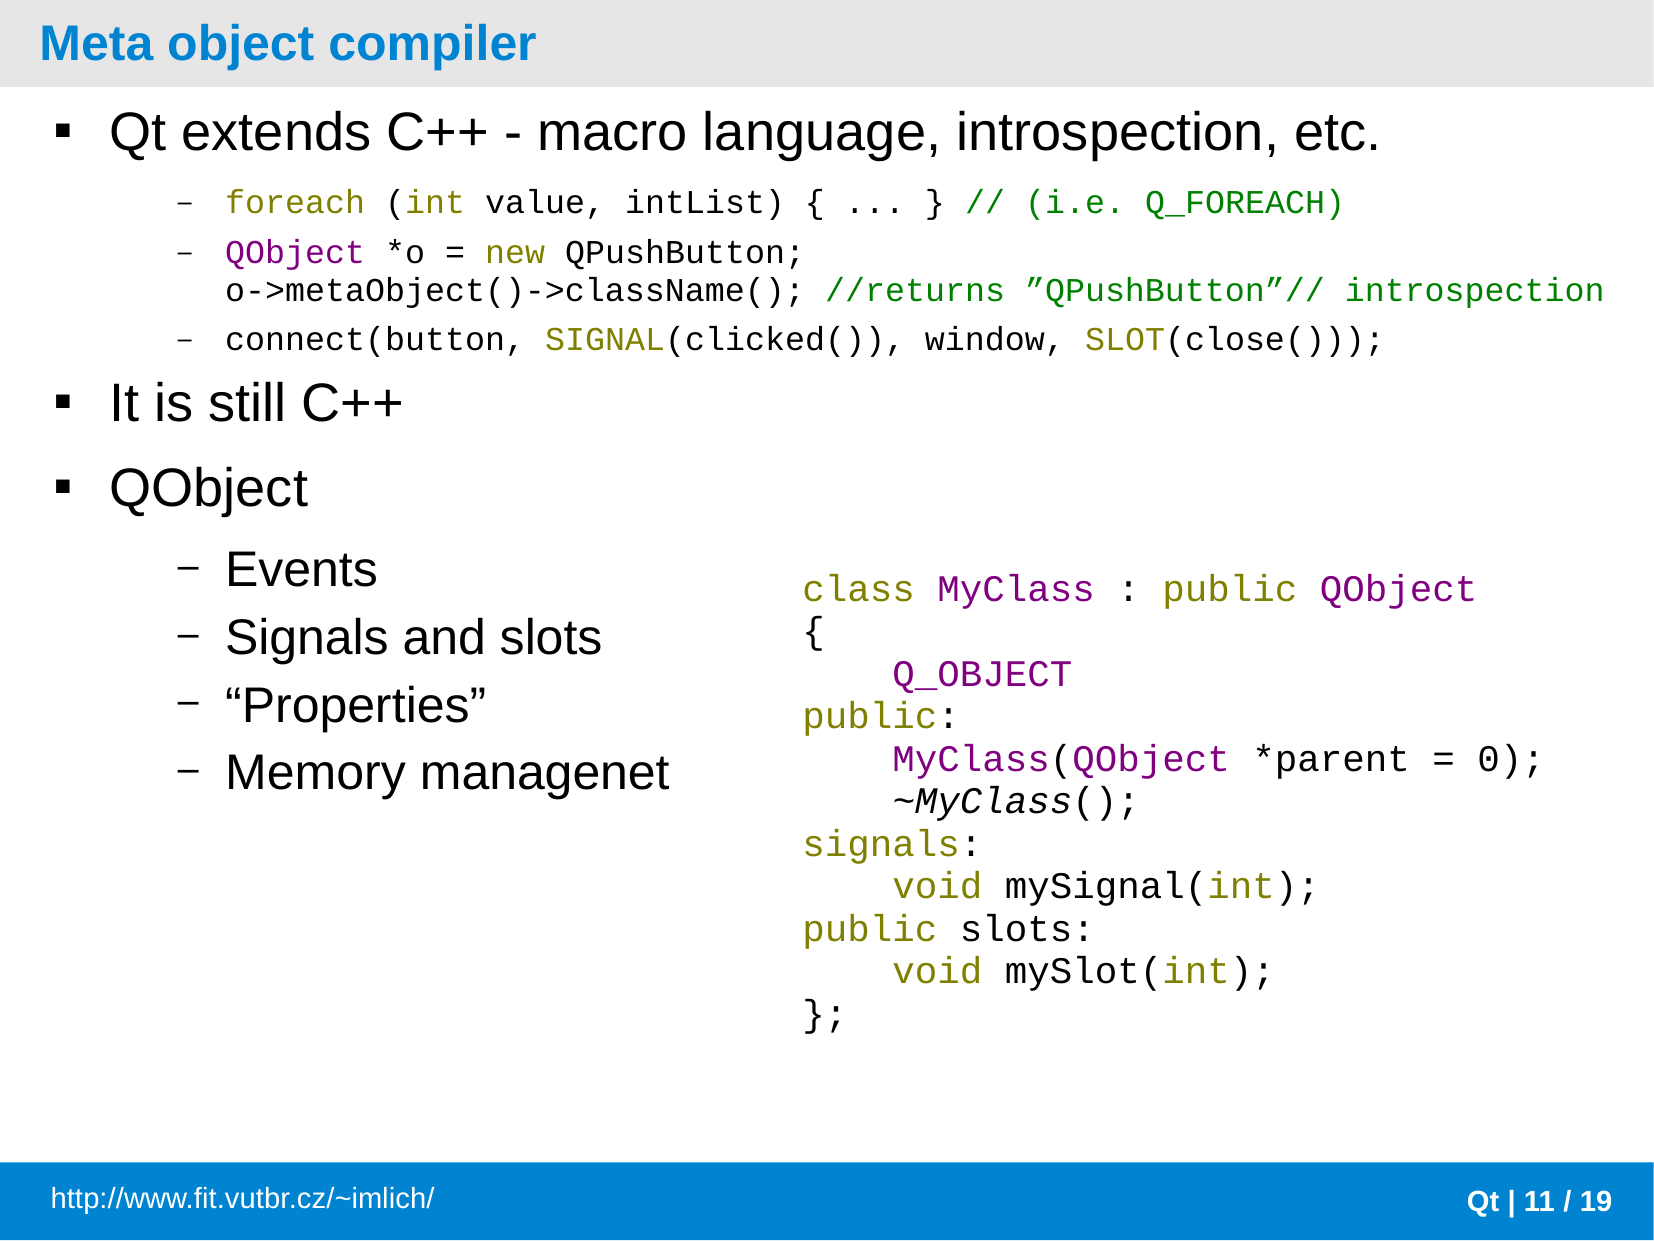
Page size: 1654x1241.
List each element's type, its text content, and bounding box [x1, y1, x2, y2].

list Qt extends C++ - macro language, introspection, etc. foreach (int value, intList) { ... } // (i.e. Q_FOREACH) QObject *o = new QPushButton; o->metaObject()->className(); //returns ”QPushButton”// introspection connect(button, SIGNAL(clicked()), window, SLOT(close())); It is still C++ QObject Events Signals and slots “Properties” Memory managenet [38, 101, 1616, 1126]
text_box class MyClass : public QObject { Q_OBJECT public: MyClass(QObject *parent = 0); ~MyClass(); signals: void mySignal(int); public slots: void mySlot(int); }; [787, 562, 1613, 1088]
title Meta object compiler [39, 5, 1615, 81]
